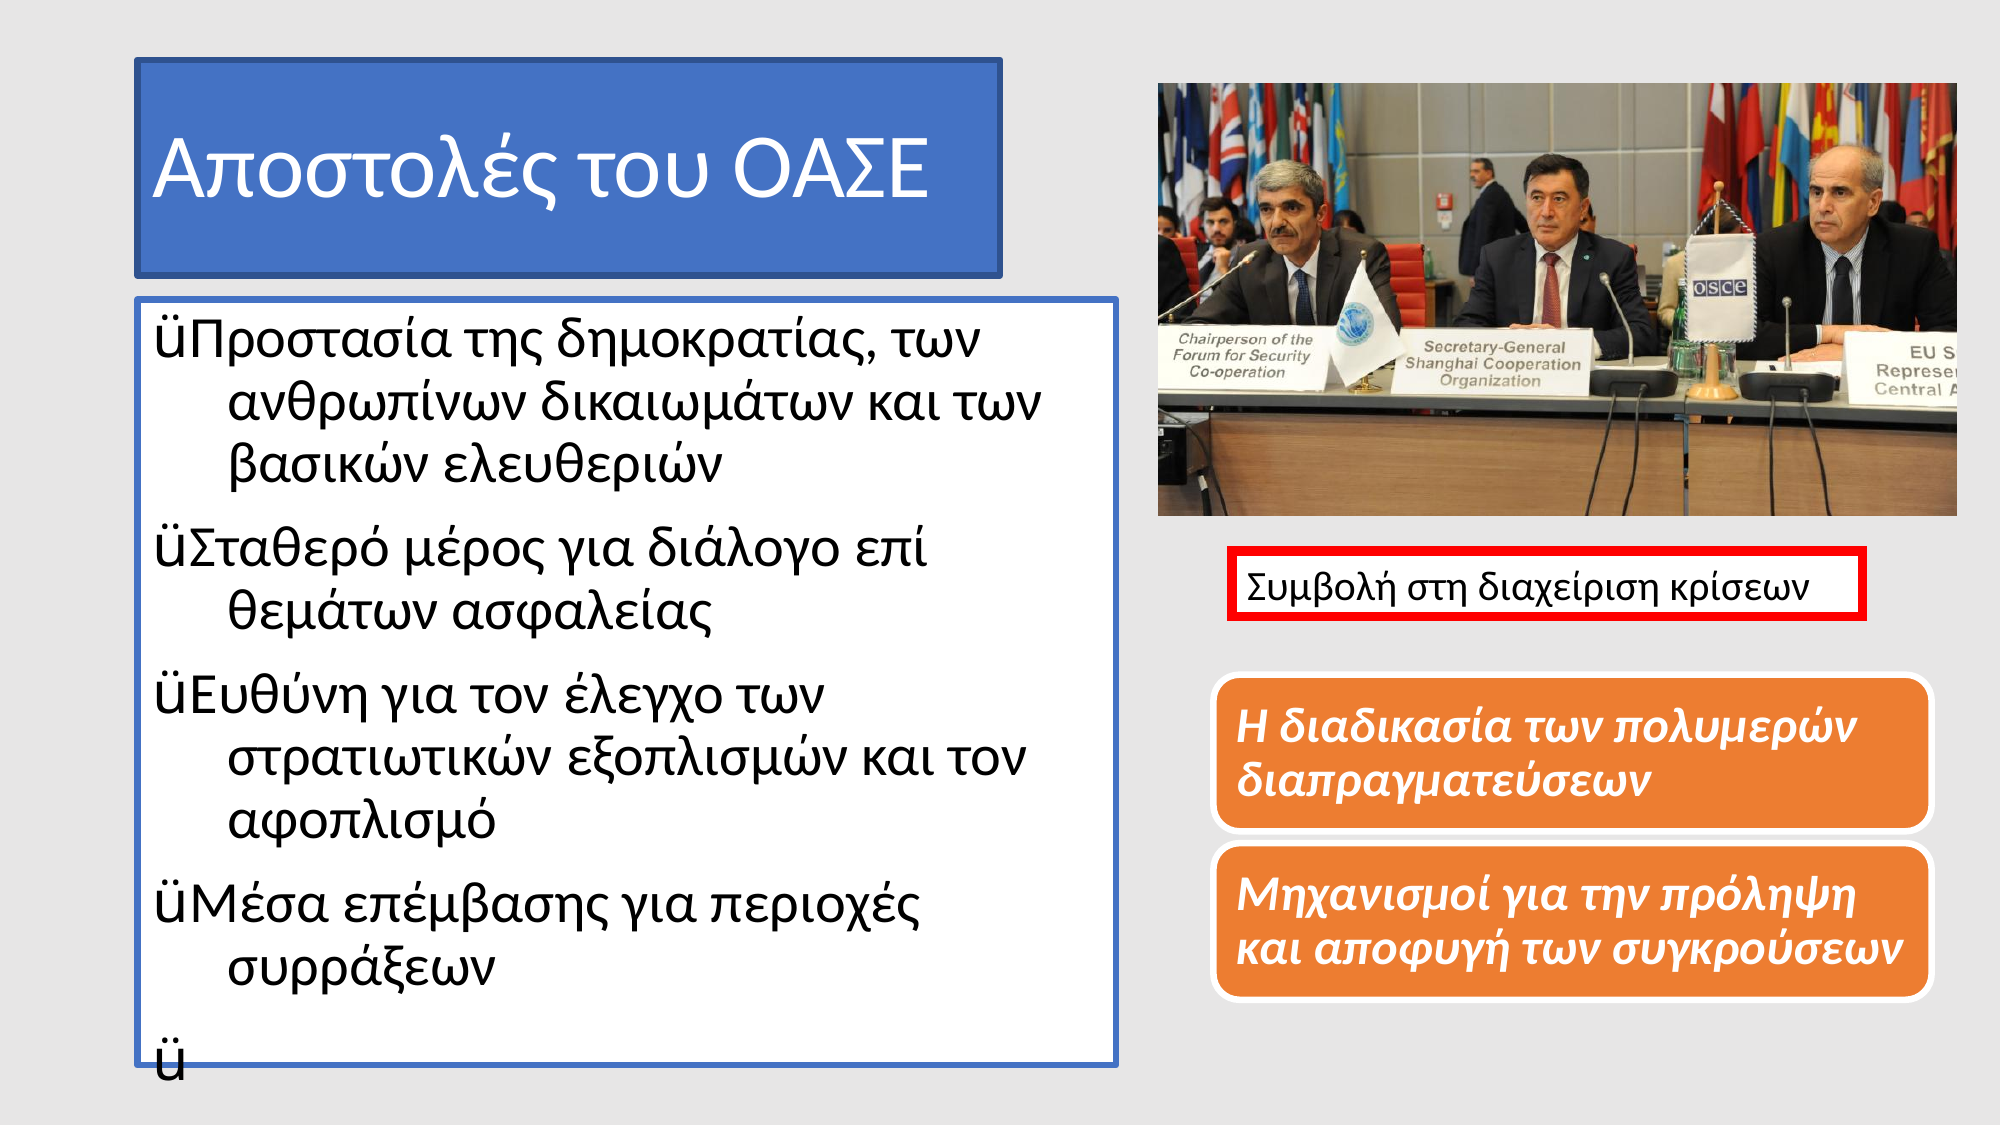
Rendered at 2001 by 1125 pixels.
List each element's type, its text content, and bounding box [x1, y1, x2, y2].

list Προστασία της δημοκρατίας, των ανθρωπίνων δικαιωμάτων και των βασικών ελευθεριών Σταθερό µέρος για διάλογο επί θεµάτων ασφαλείας Ευθύνη για τον έλεγχο των στρατιωτικών εξοπλισμών και τον αφοπλισμό Μέσα επέμβασης για περιοχές συρράξεων [137, 299, 1116, 1066]
title Αποστολές του ΟΑΣΕ [137, 59, 1000, 276]
picture [1158, 83, 1957, 516]
text_box Μηχανισμοί για την πρόληψη και αποφυγή των συγκρούσεων [1213, 843, 1932, 1000]
text_box Η διαδικασία των πολυμερών διαπραγματεύσεων [1213, 674, 1932, 832]
text_box Συμβολή στη διαχείριση κρίσεων [1232, 551, 1863, 617]
